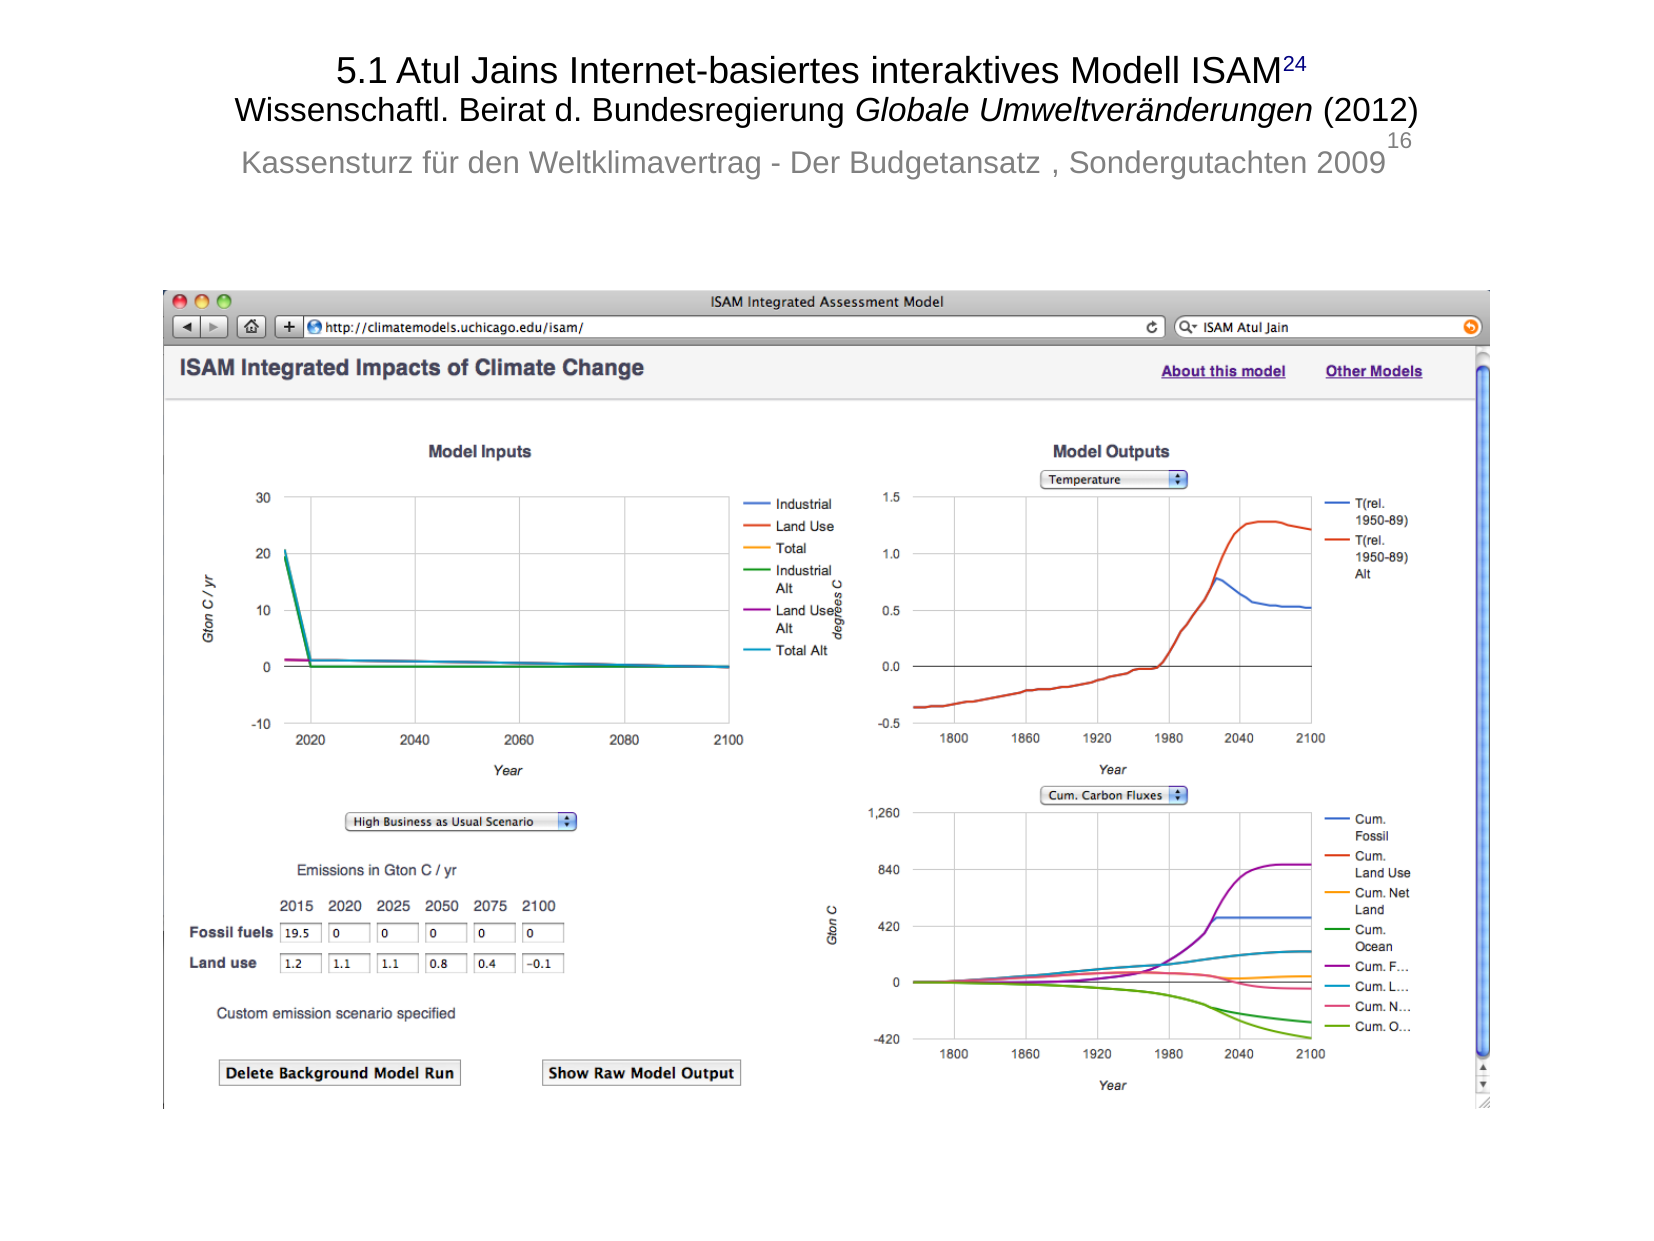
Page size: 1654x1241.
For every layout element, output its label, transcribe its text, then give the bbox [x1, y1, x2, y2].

title 5.1 Atul Jains Internet-basiertes interaktives Modell ISAM24 Wissenschaftl. Beirat d. Bundesregierung Globale Umweltveränderungen (2012) Kassensturz für den Weltklimavertrag - Der Budgetansatz , Sondergutachten 200916 [82, 49, 1571, 257]
picture [163, 290, 1490, 1109]
